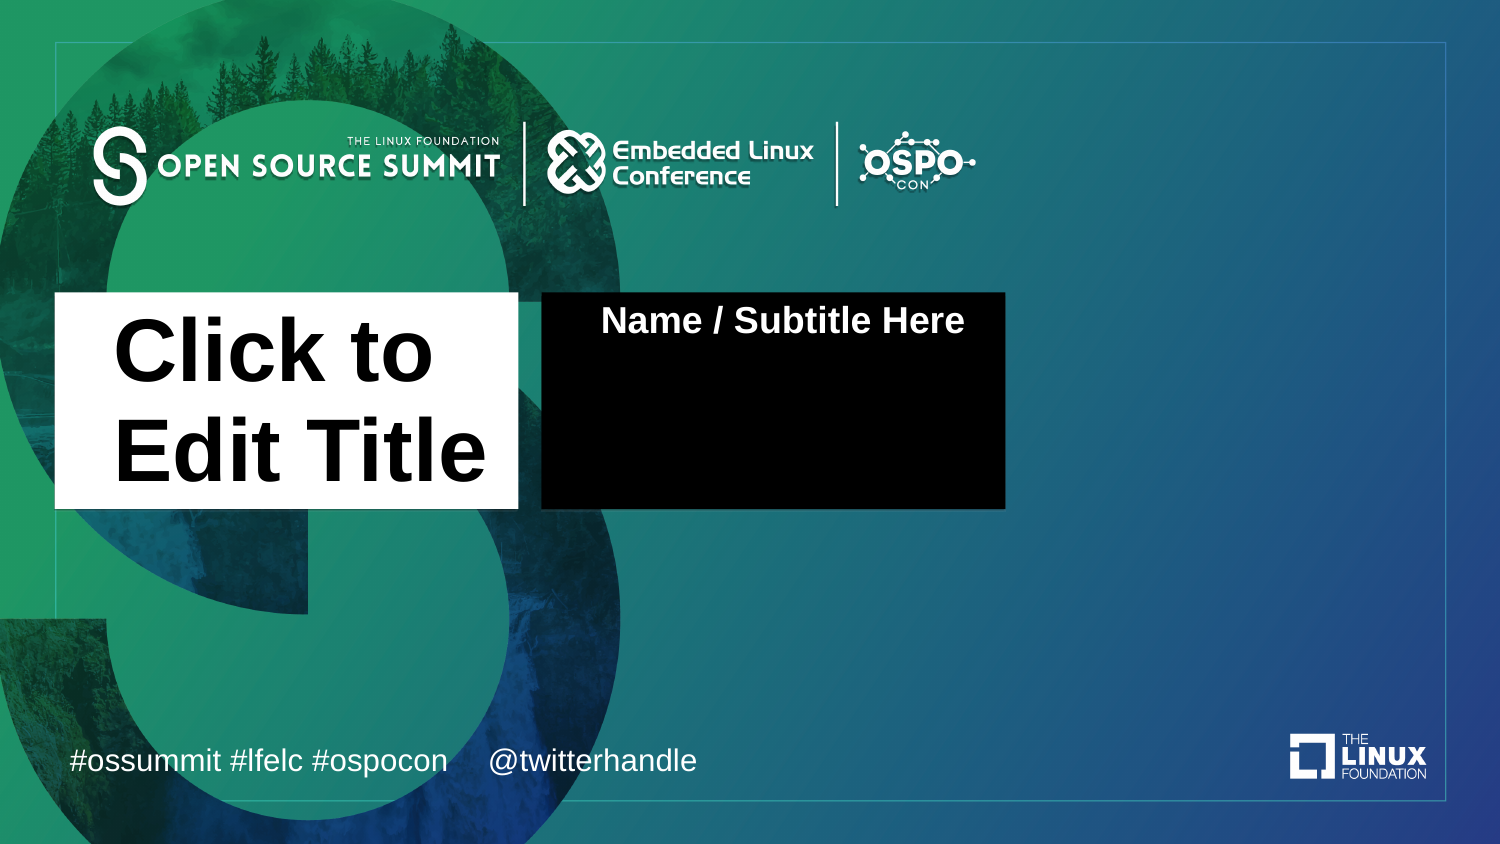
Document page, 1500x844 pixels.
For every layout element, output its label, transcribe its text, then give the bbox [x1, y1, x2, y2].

text_box #ossummit #lfelc #ospocon [54, 734, 472, 792]
list Name / Subtitle Here [54, 523, 552, 590]
list Click to Edit Title [54, 292, 541, 509]
text_box @twitterhandle [472, 734, 744, 792]
